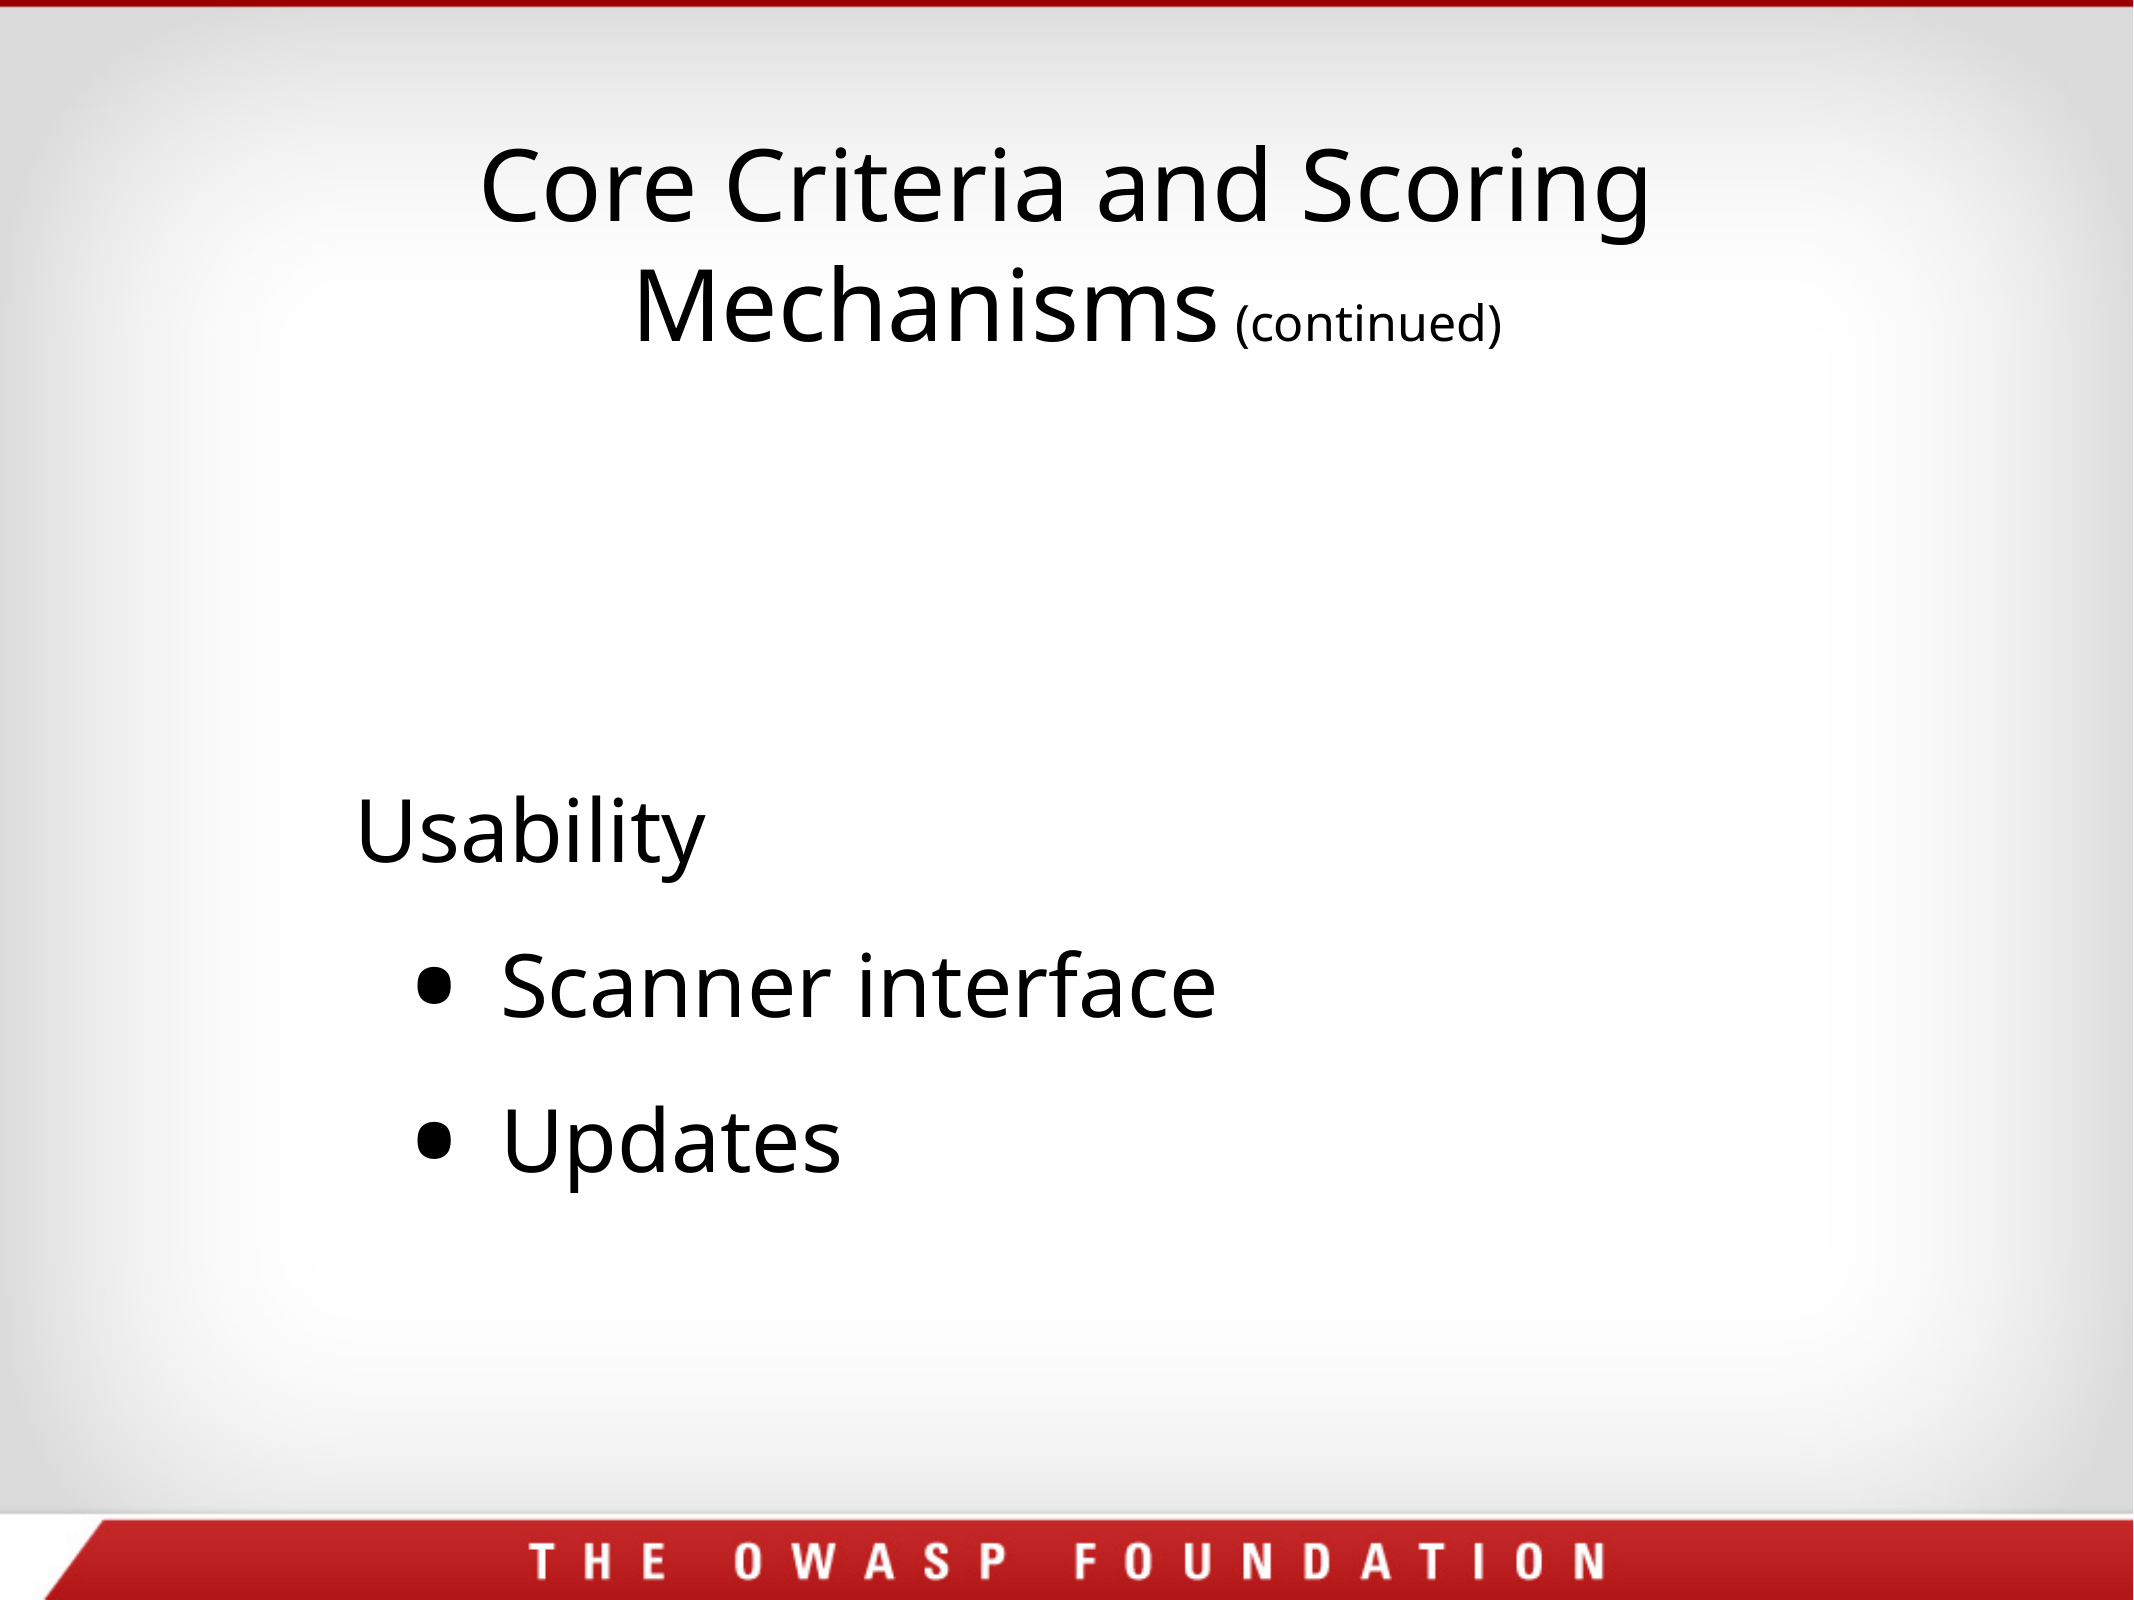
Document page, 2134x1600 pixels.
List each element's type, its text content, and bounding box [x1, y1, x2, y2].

title Core Criteria and Scoring Mechanisms (continued) [208, 22, 1925, 454]
picture [0, 0, 2134, 1600]
list Usability Scanner interface Updates [208, 454, 1925, 1510]
